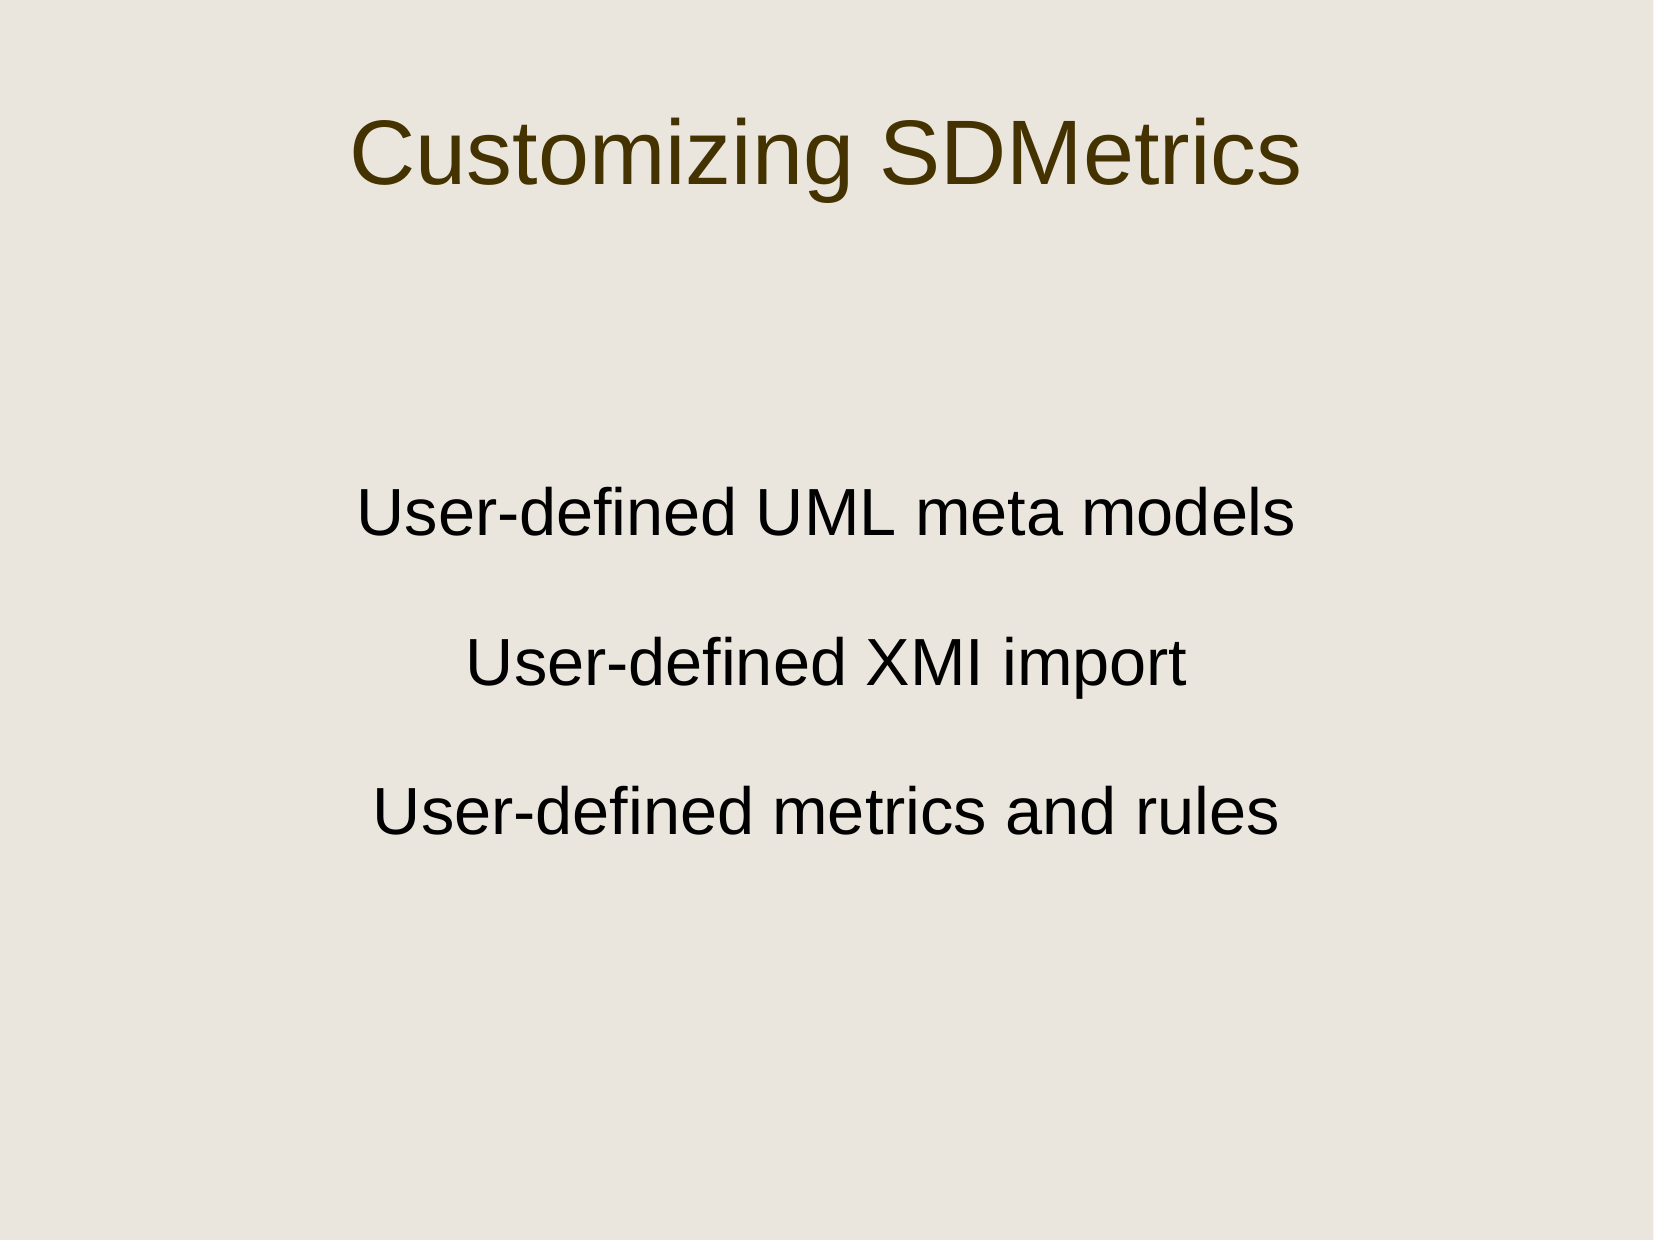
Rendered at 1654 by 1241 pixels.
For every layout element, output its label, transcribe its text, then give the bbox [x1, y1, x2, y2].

subtitle User-defined UML meta models User-defined XMI import User-defined metrics and rules [82, 290, 1571, 1109]
title Customizing SDMetrics [82, 49, 1571, 257]
